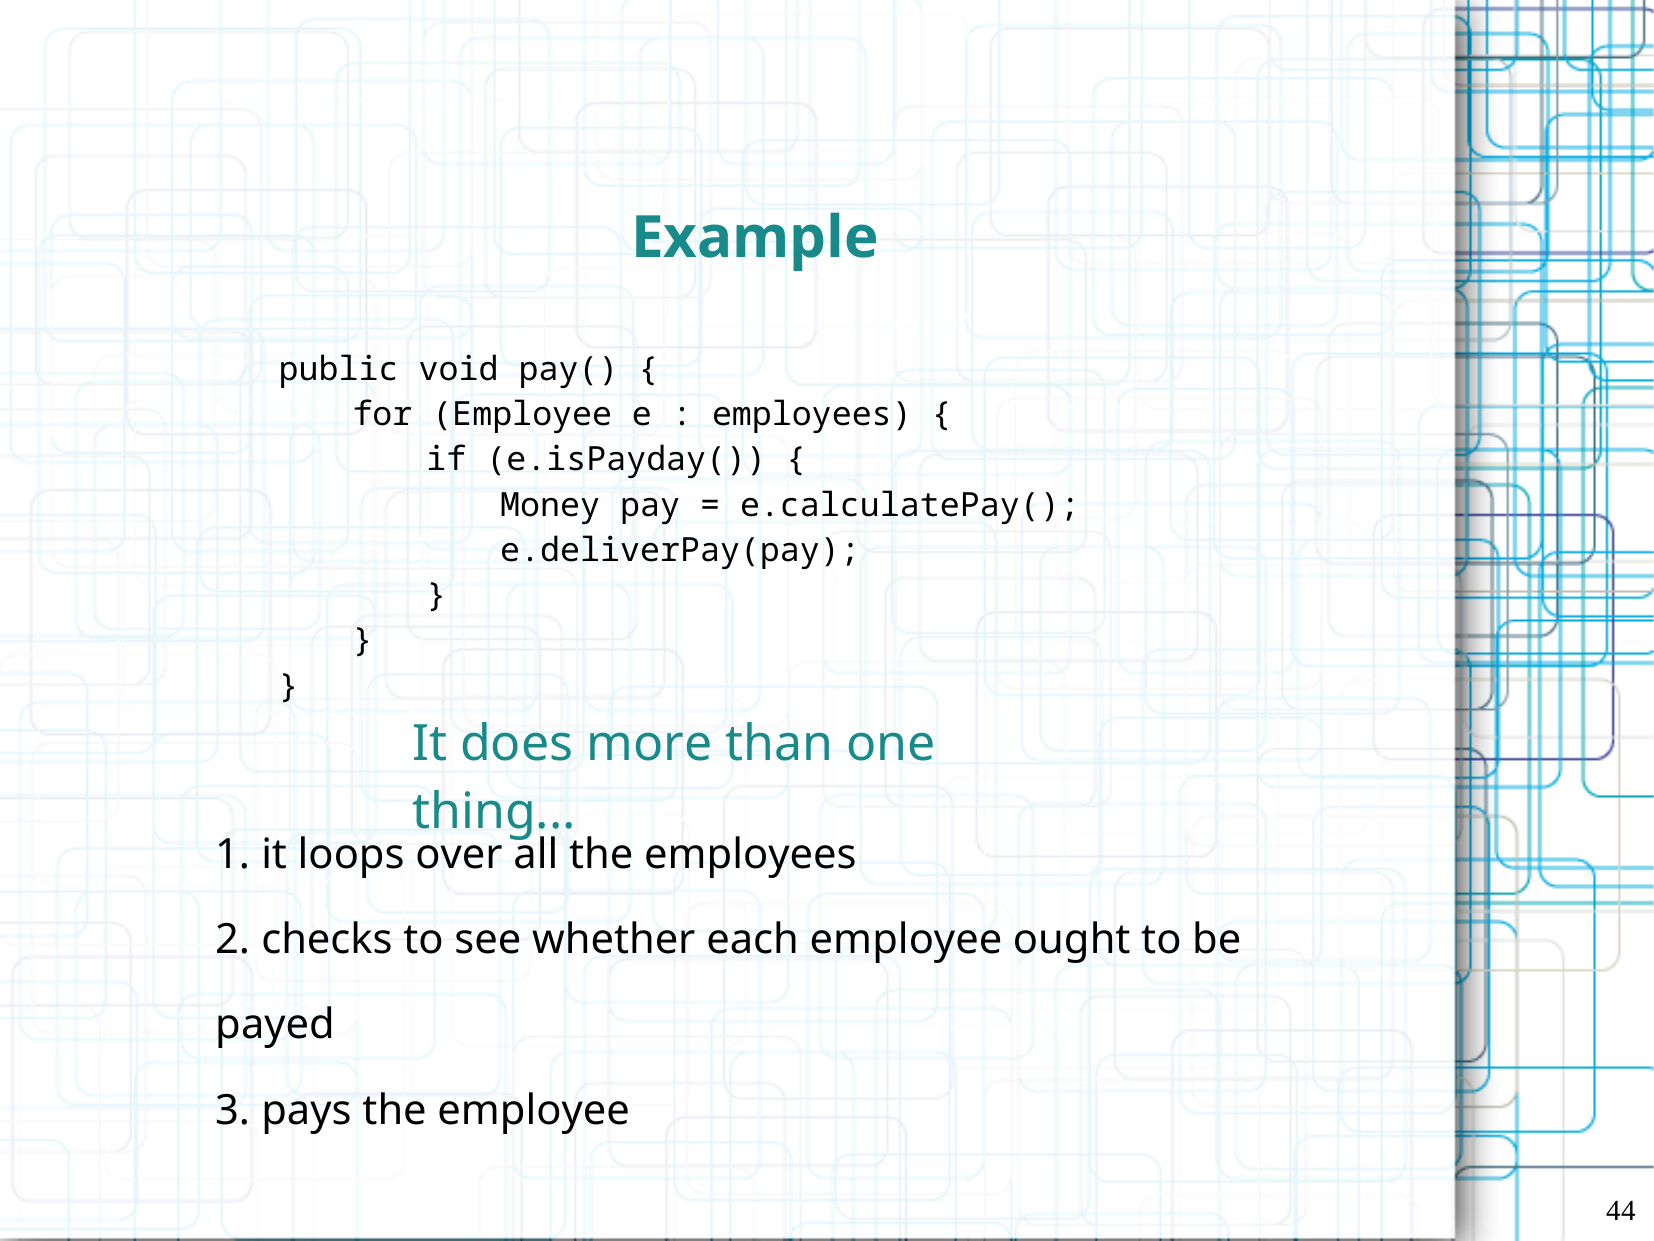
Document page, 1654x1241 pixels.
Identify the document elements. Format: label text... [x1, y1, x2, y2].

text_box it loops over all the employees checks to see whether each employee ought to be payed pays the employee [200, 787, 1313, 1100]
text_box Example [436, 187, 1074, 287]
picture [0, 0, 1654, 1241]
text_box It does more than one thing... [397, 699, 1094, 771]
text_box public void pay() { for (Employee e : employees) { if (e.isPayday()) { Money pay = e.calculatePay(); e.deliverPay(pay); } } } [263, 337, 1239, 685]
